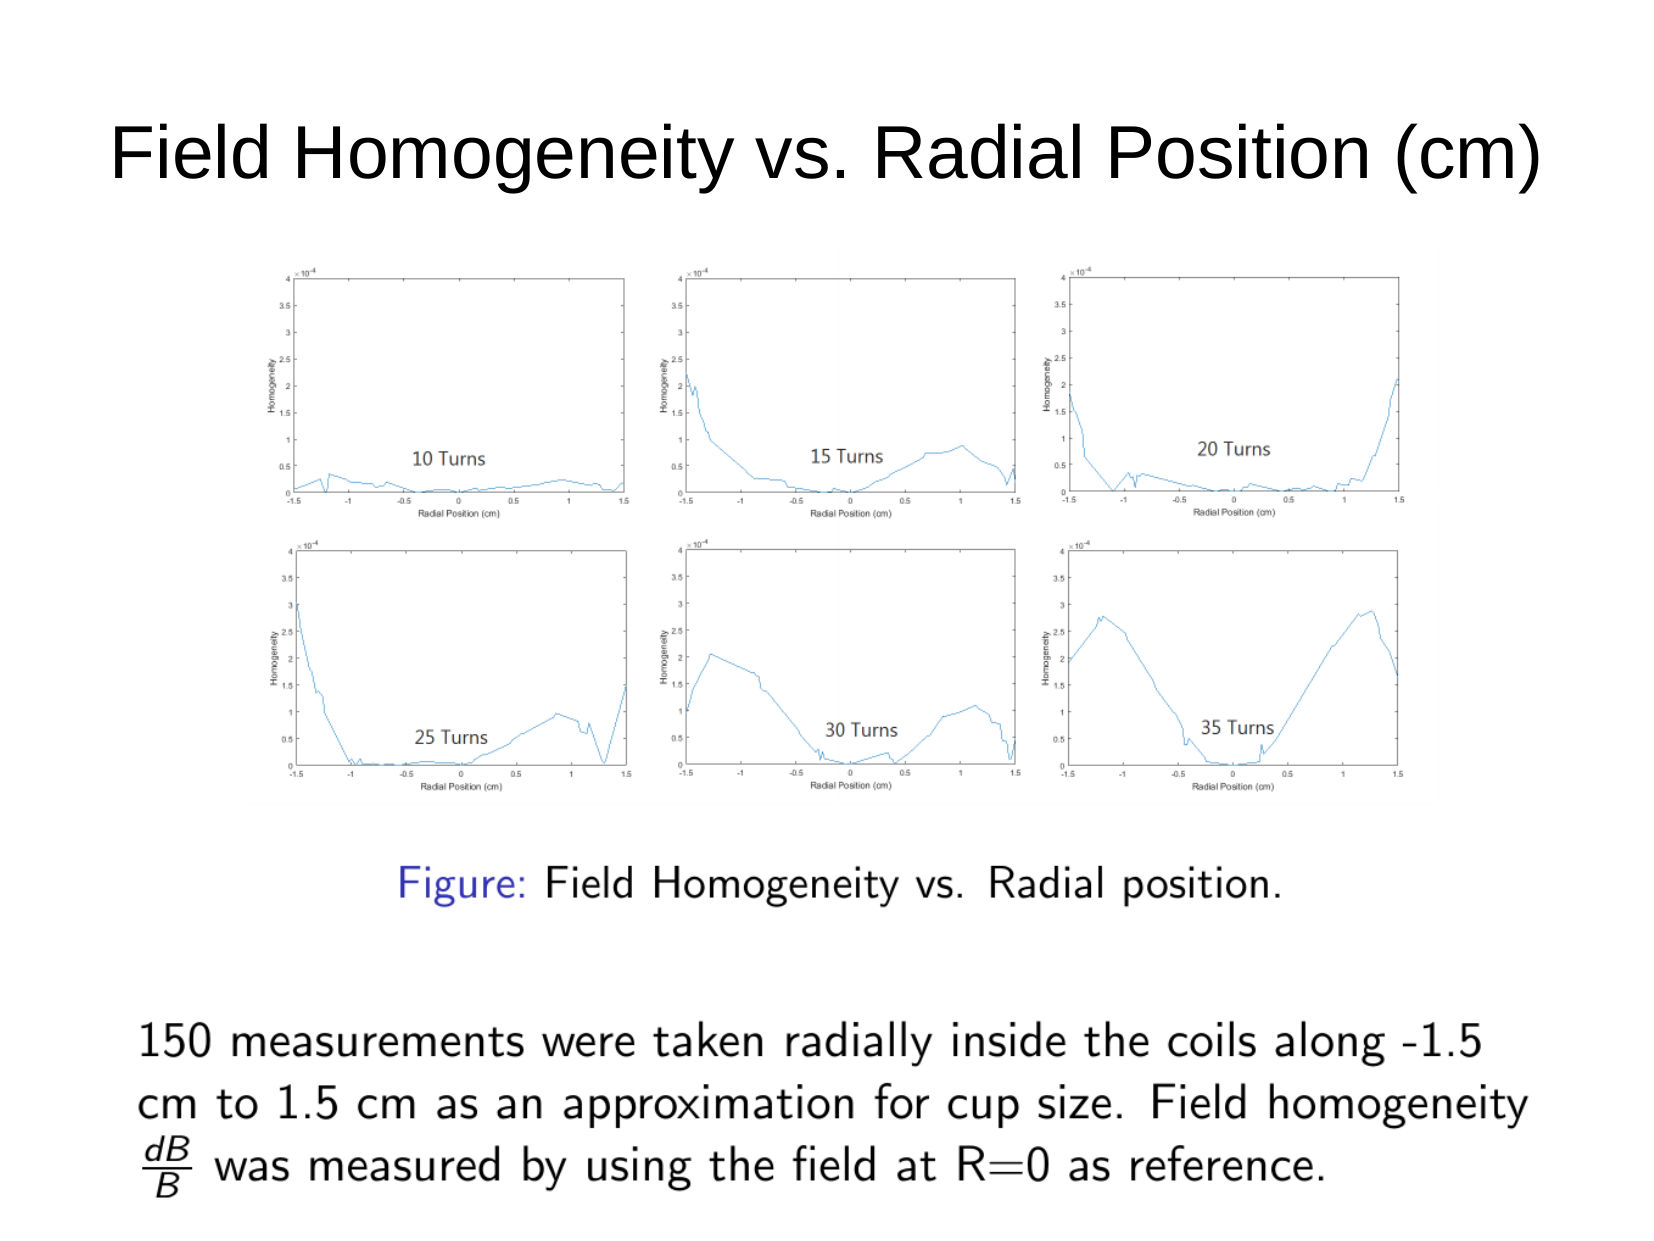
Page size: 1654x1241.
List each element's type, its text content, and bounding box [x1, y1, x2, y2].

picture [107, 249, 1548, 1233]
title Field Homogeneity vs. Radial Position (cm) [82, 49, 1571, 257]
